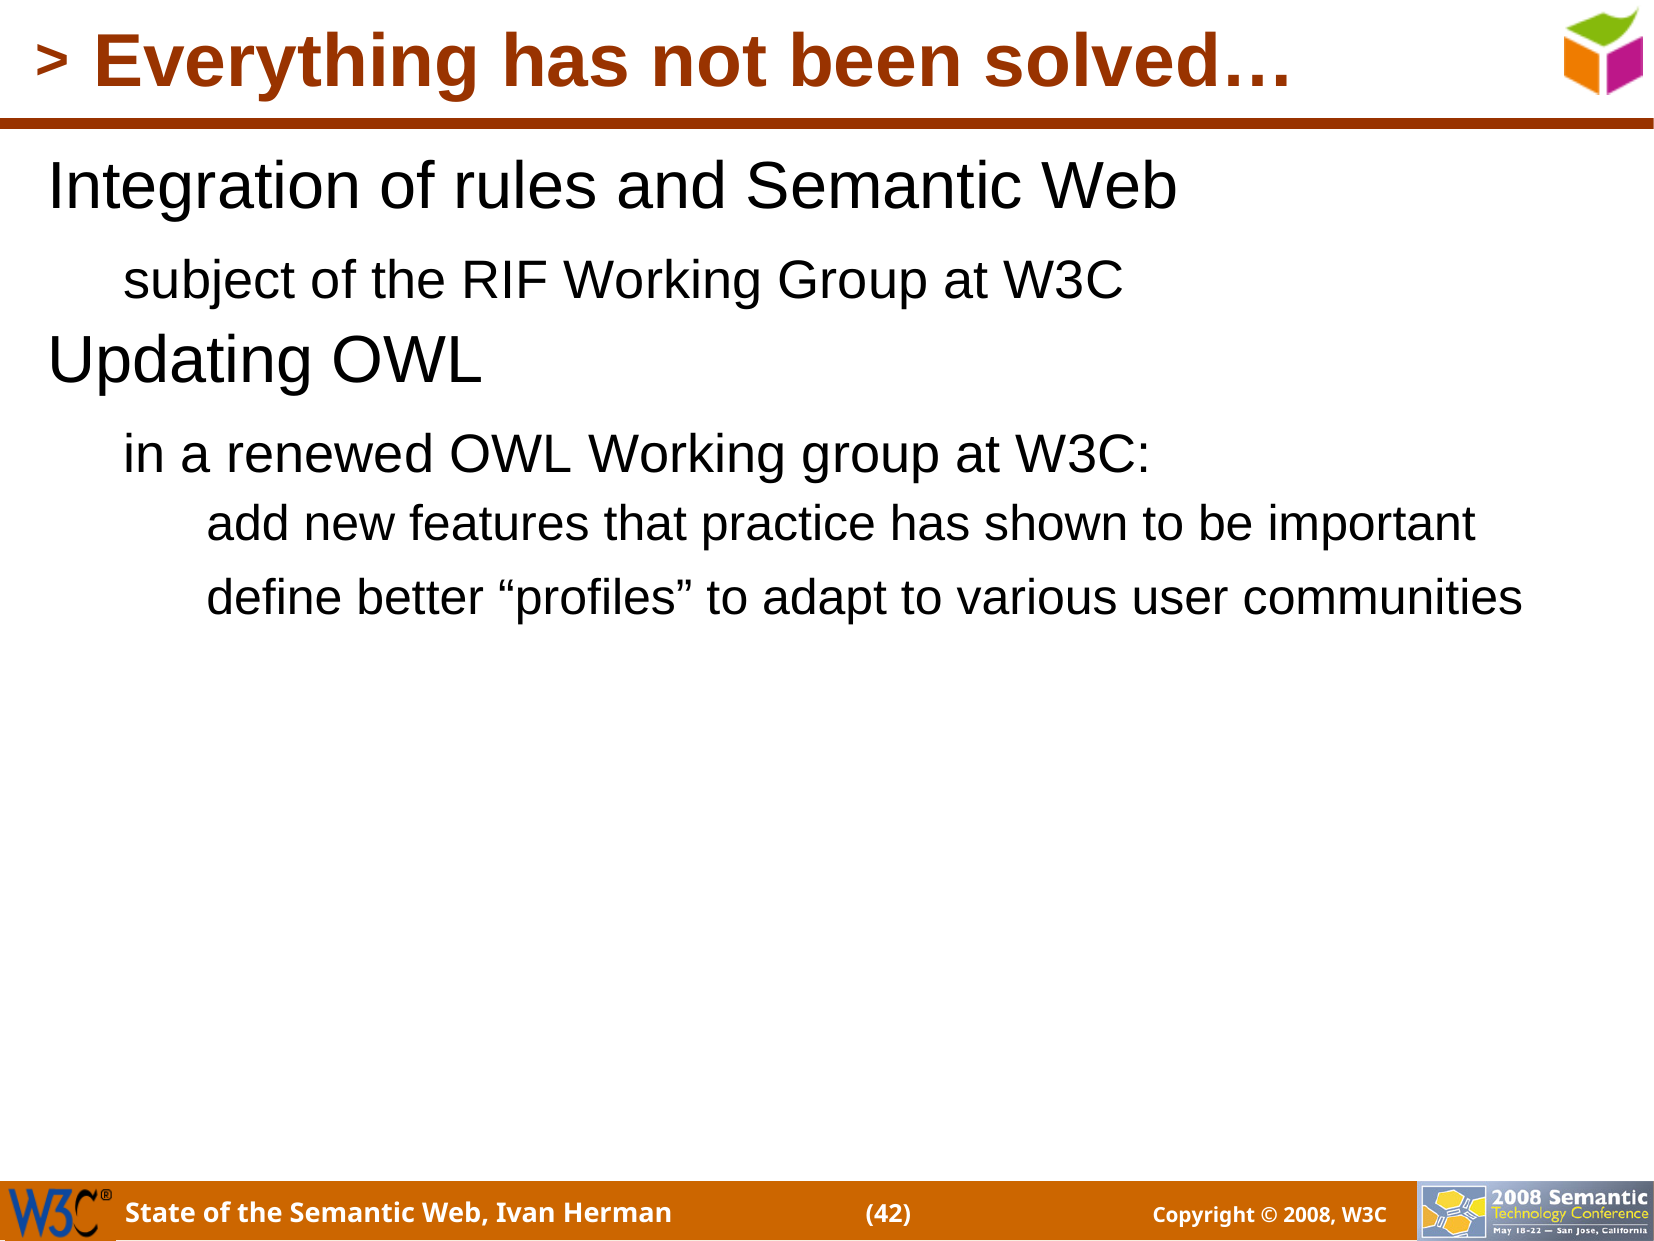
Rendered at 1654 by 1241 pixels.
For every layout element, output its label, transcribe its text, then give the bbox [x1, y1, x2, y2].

picture [1417, 1181, 1654, 1241]
list Integration of rules and Semantic Web subject of the RIF Working Group at W3C Updating OWL in a renewed OWL Working group at W3C: add new features that practice has shown to be important define better “profiles” to adapt to various user communities [29, 147, 1624, 1134]
title Everything has not been solved… [93, 7, 1654, 111]
picture [5, 1186, 116, 1241]
